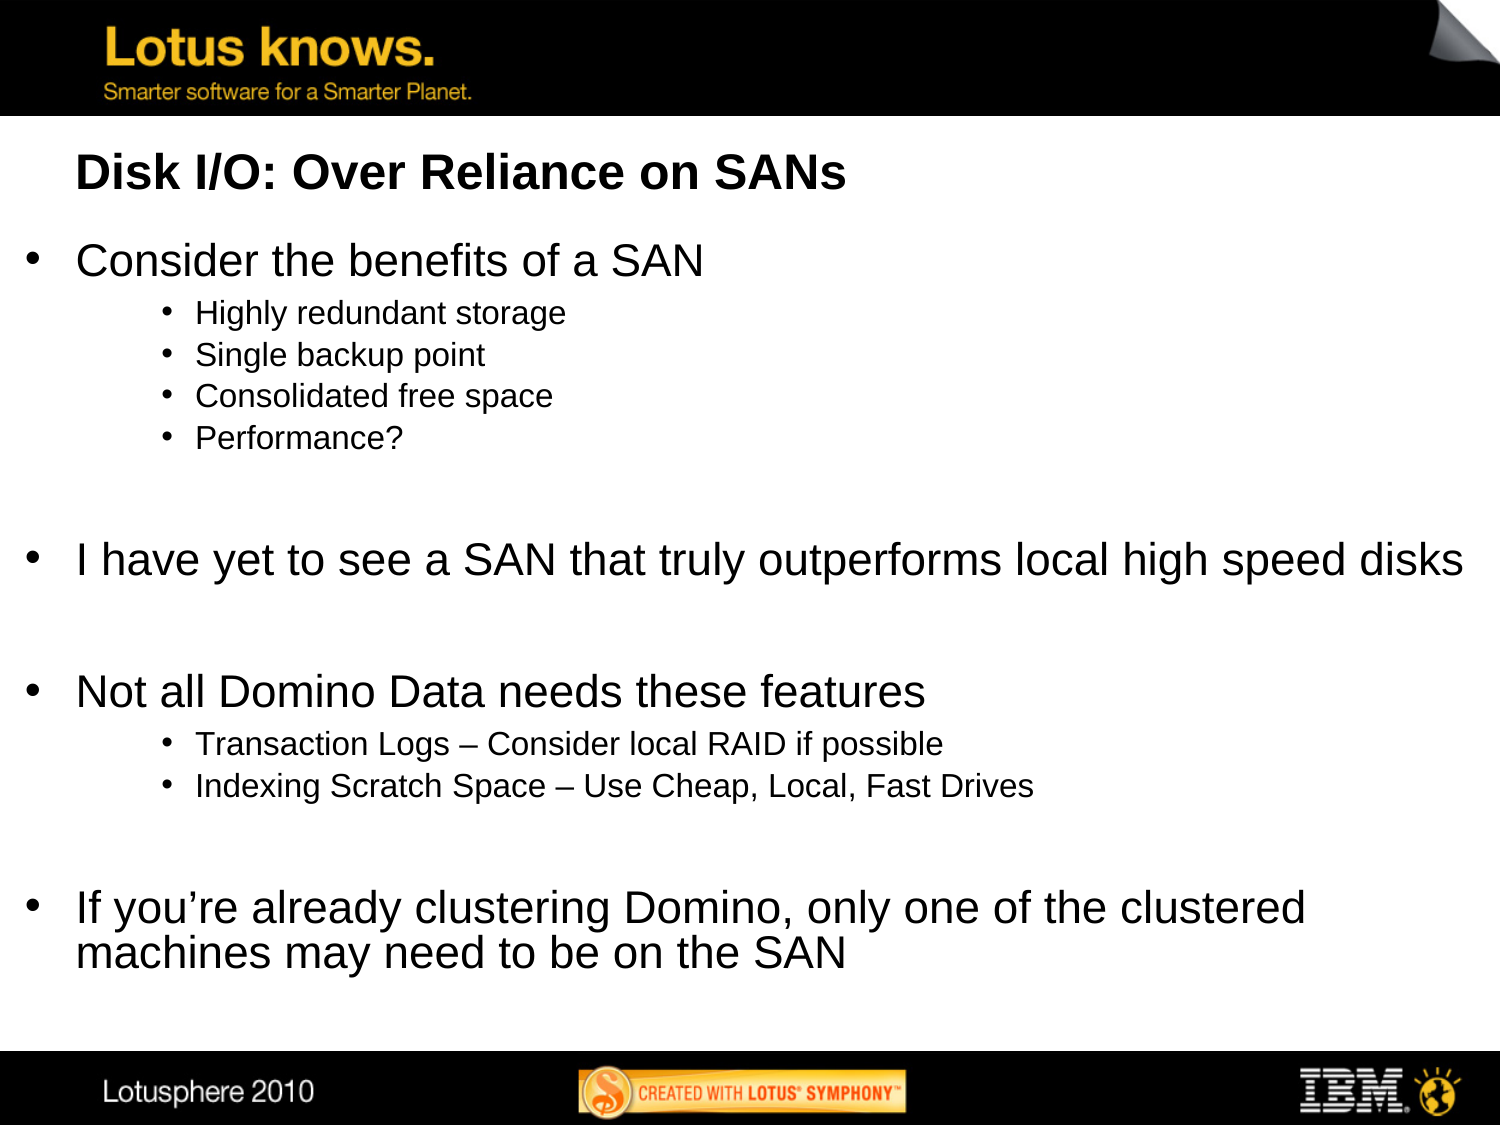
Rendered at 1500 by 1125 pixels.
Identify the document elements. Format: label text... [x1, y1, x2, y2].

list Consider the benefits of a SAN Highly redundant storage Single backup point Consolidated free space Performance? I have yet to see a SAN that truly outperforms local high speed disks Not all Domino Data needs these features Transaction Logs – Consider local RAID if possible Indexing Scratch Space – Use Cheap, Local, Fast Drives If you’re already clustering Domino, only one of the clustered machines may need to be on the SAN [24, 237, 1476, 1026]
title Disk I/O: Over Reliance on SANs [74, 137, 1475, 200]
picture [0, 0, 1500, 114]
picture [0, 1053, 1500, 1125]
